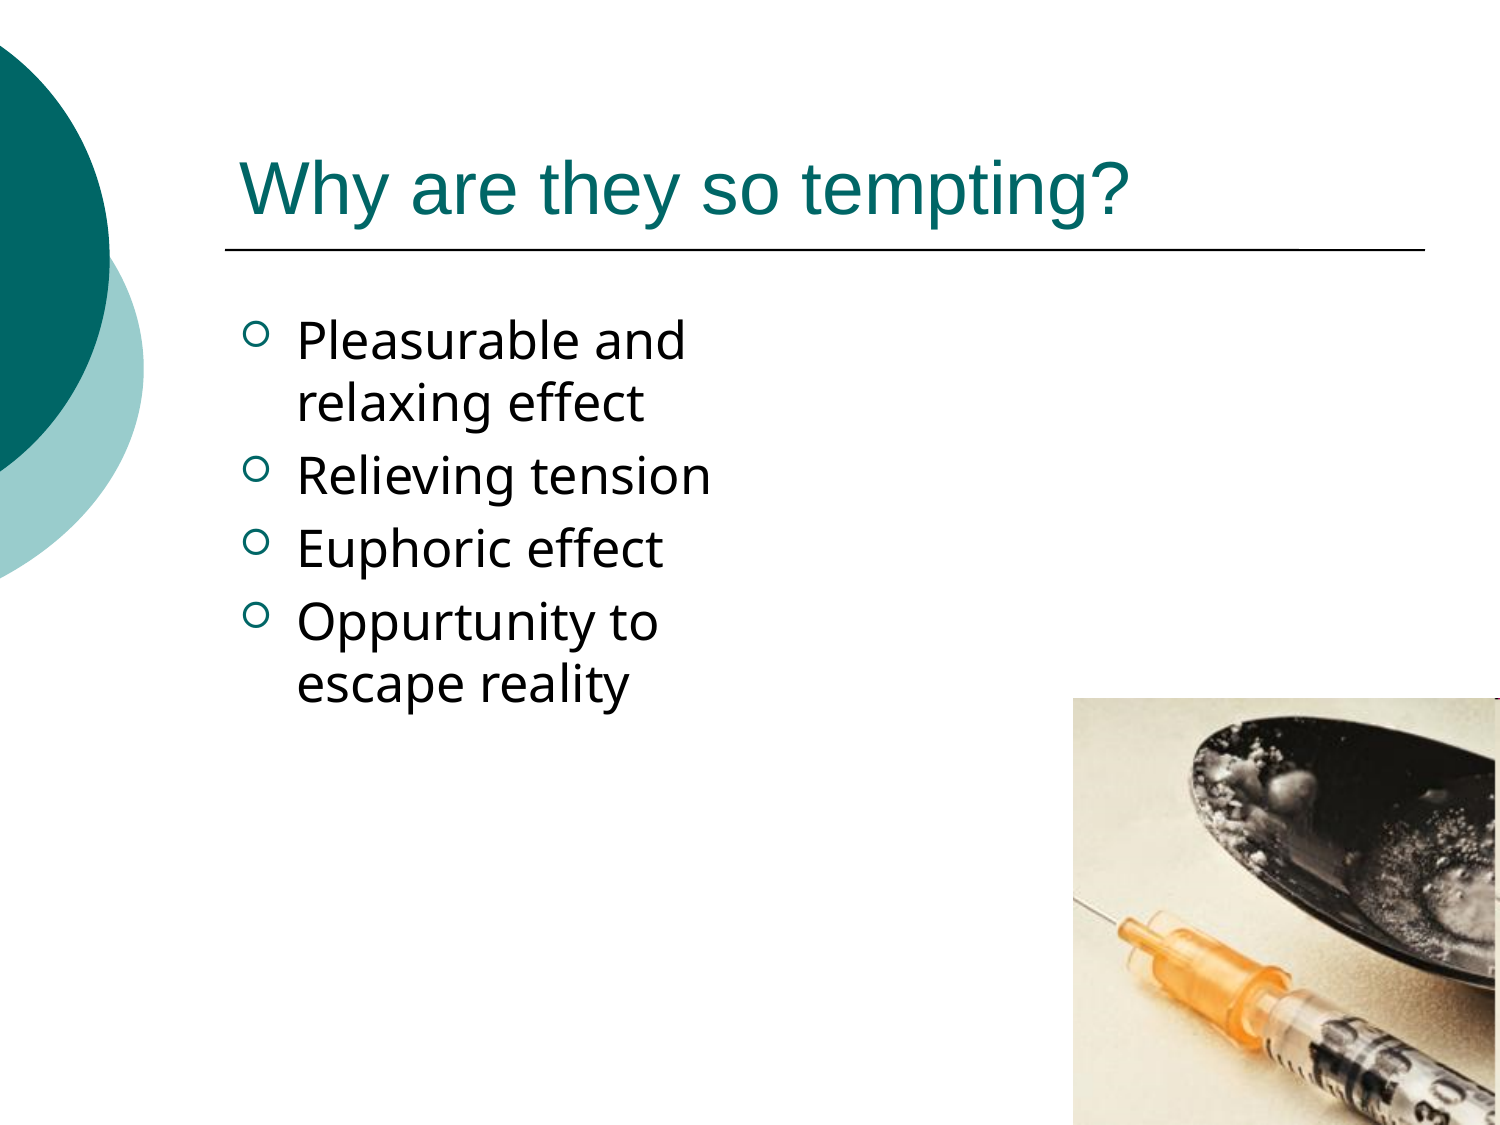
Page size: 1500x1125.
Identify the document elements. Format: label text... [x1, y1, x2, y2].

list Pleasurable and relaxing effect Relieving tension Euphoric effect Oppurtunity to escape reality [224, 299, 812, 975]
picture [1073, 698, 1500, 1125]
title Why are they so tempting? [224, 49, 1425, 237]
